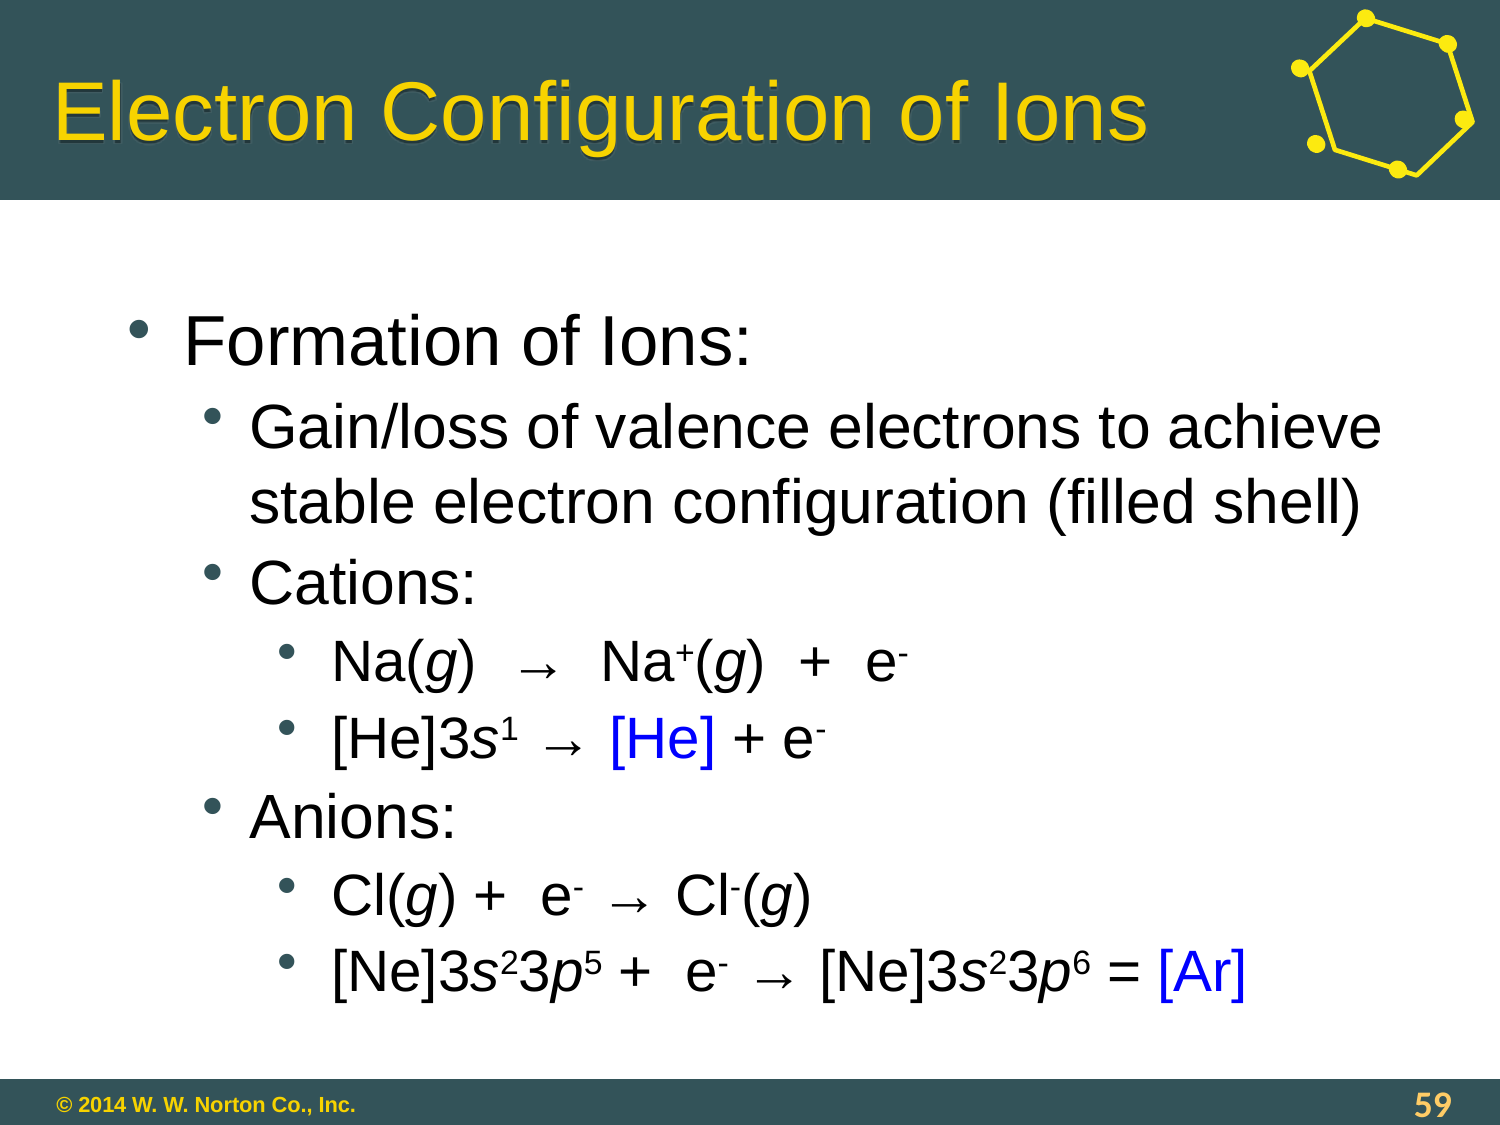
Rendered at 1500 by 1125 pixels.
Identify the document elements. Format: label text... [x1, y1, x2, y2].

list Formation of Ions: Gain/loss of valence electrons to achieve stable electron configuration (filled shell) Cations: Na(g) → Na+(g) + e- [He]3s1 → [He] + e- Anions: Cl(g) + e- → Cl-(g) [Ne]3s23p5 + e- → [Ne]3s23p6 = [Ar] [112, 287, 1400, 1013]
slide_number <number> [1390, 1076, 1468, 1125]
title Electron Configuration of Ions [37, 19, 1188, 195]
